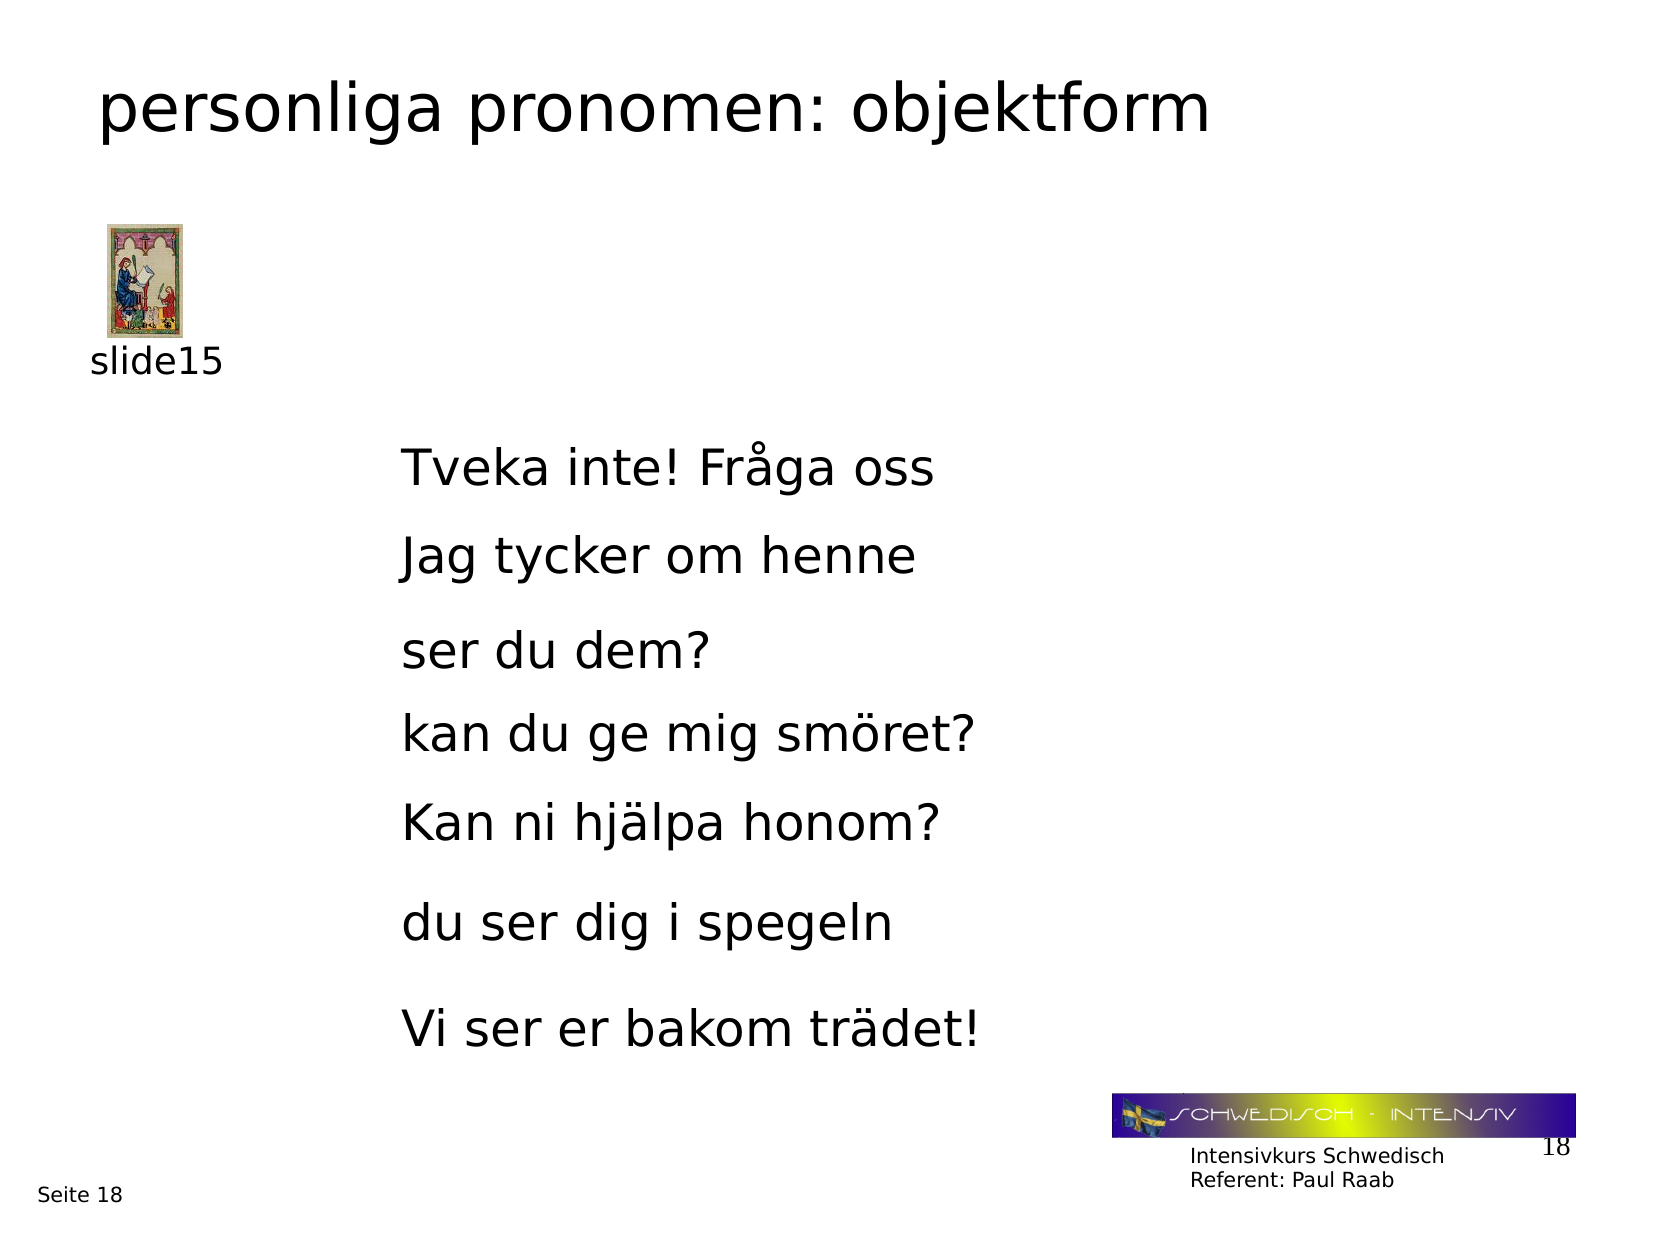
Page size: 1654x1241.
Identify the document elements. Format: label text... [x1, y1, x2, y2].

text_box kan du ge mig smöret? [386, 697, 1016, 771]
text_box Kan ni hjälpa honom? [386, 786, 1016, 860]
picture [1112, 1093, 1576, 1138]
text_box ser du dem? [386, 614, 829, 688]
text_box Jag tycker om henne [386, 520, 1054, 594]
text_box du ser dig i spegeln [386, 886, 1054, 960]
text_box slide15 [75, 332, 263, 392]
picture [107, 224, 183, 332]
text_box personliga pronomen: objektform [61, 62, 1426, 155]
text_box Vi ser er bakom trädet! [386, 992, 1013, 1066]
text_box Tveka inte! Fråga oss [386, 431, 1054, 505]
